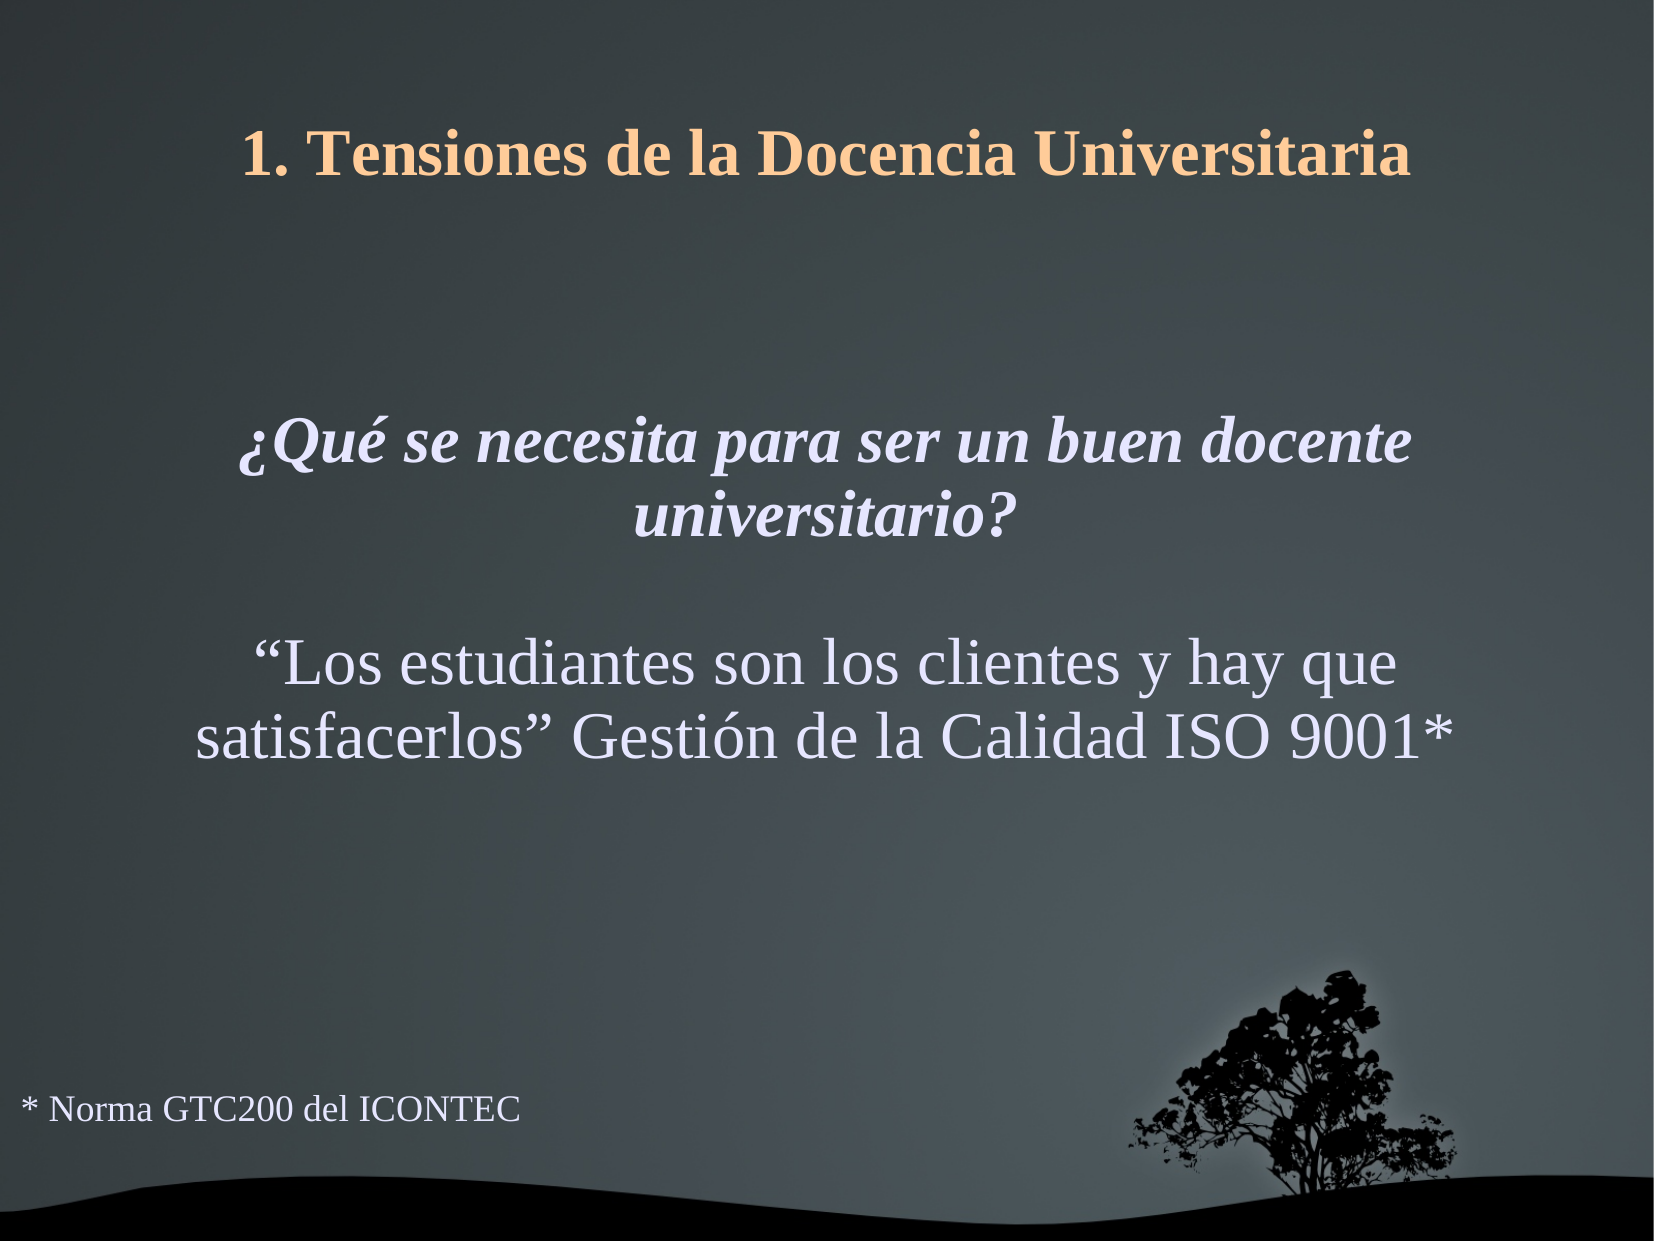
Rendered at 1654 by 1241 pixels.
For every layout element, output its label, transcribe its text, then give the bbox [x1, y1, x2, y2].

title 1. Tensiones de la Docencia Universitaria [82, 49, 1571, 257]
text_box * Norma GTC200 del ICONTEC [5, 1080, 537, 1138]
picture [0, 0, 1654, 1241]
subtitle ¿Qué se necesita para ser un buen docente universitario? “Los estudiantes son los clientes y hay que satisfacerlos” Gestión de la Calidad ISO 9001* [82, 290, 1571, 1109]
